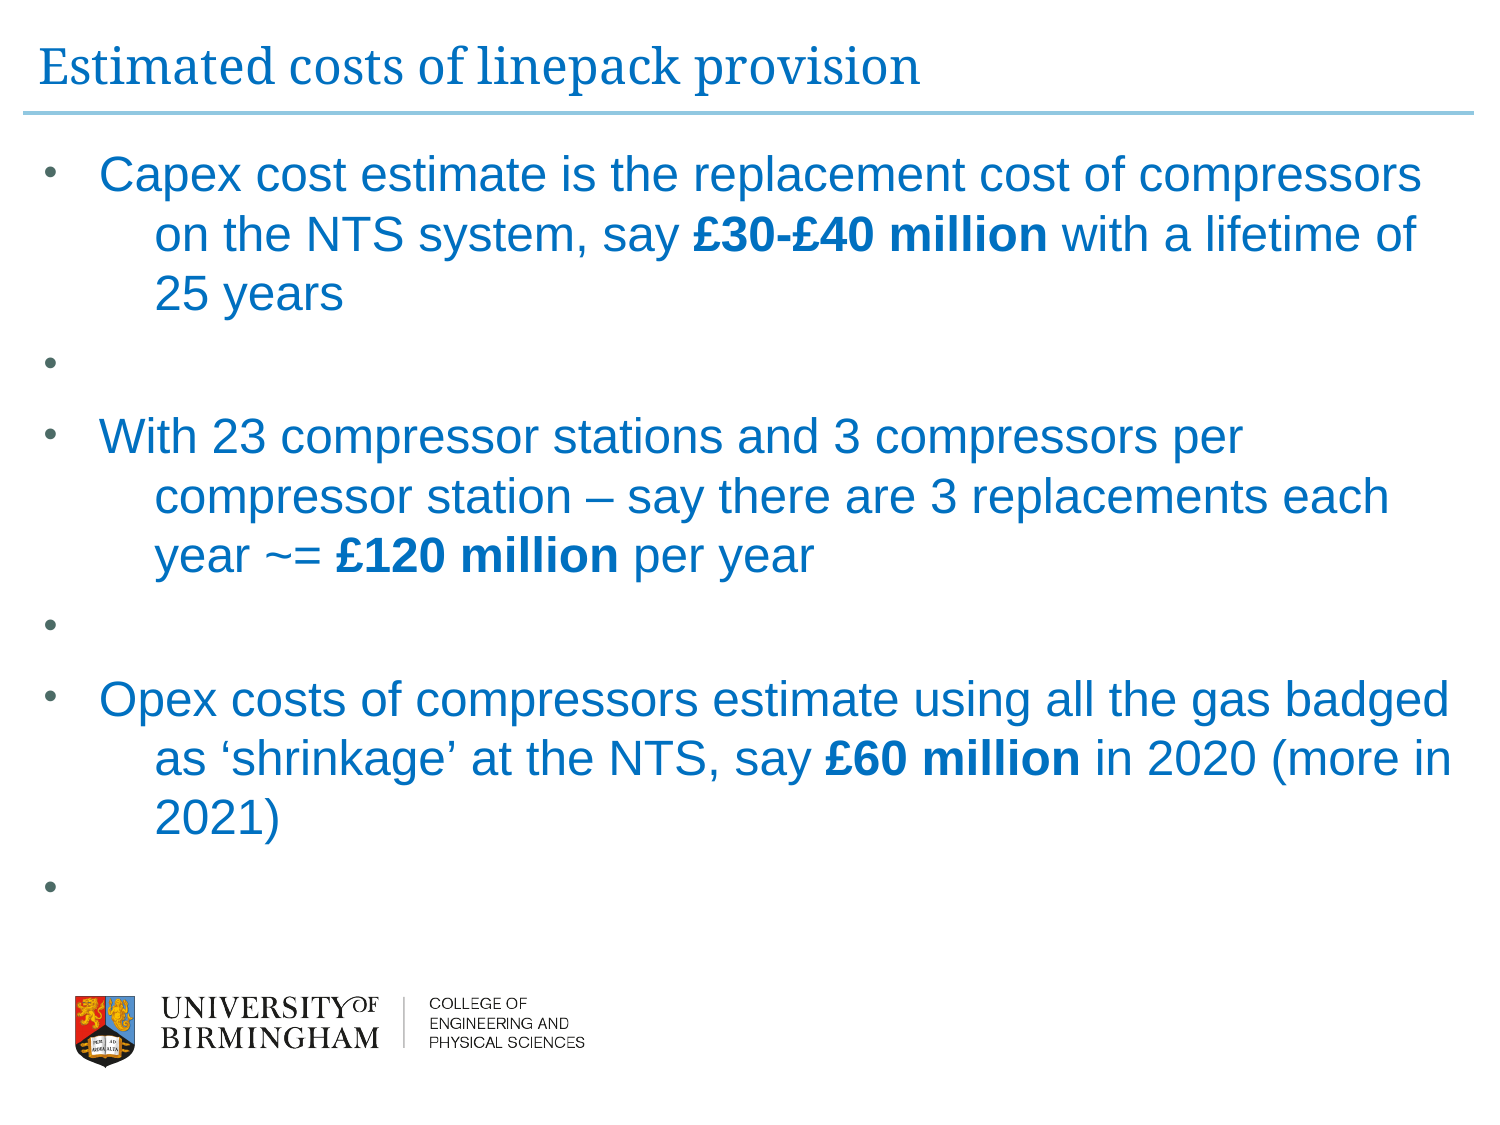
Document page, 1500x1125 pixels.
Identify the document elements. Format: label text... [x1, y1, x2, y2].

list Capex cost estimate is the replacement cost of compressors on the NTS system, say £30-£40 million with a lifetime of 25 years With 23 compressor stations and 3 compressors per compressor station – say there are 3 replacements each year ~= £120 million per year Opex costs of compressors estimate using all the gas badged as ‘shrinkage’ at the NTS, say £60 million in 2020 (more in 2021) [28, 134, 1474, 858]
title Estimated costs of linepack provision [23, 27, 1474, 96]
